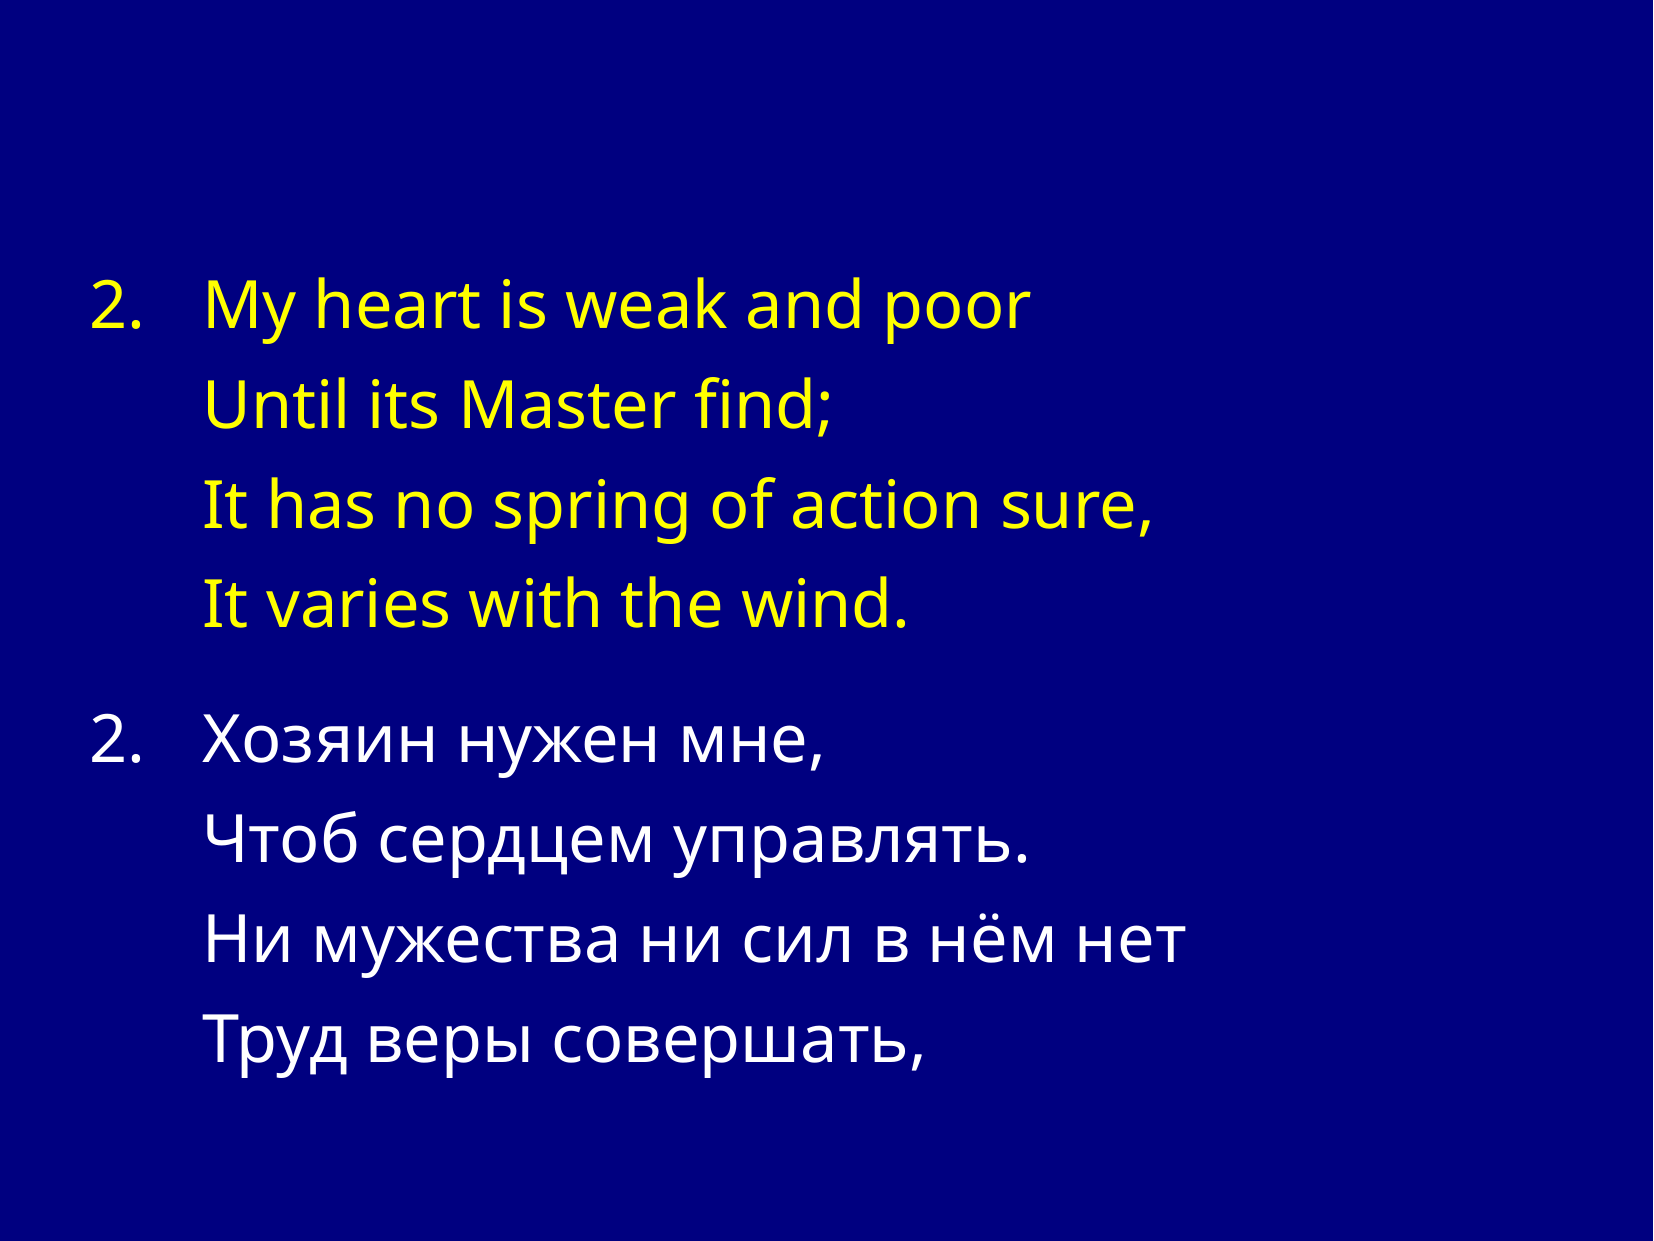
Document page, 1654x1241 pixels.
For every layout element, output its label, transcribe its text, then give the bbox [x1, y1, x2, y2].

text_box 2. My heart is weak and poor Until its Master find; It has no spring of action sure, It varies with the wind. [75, 150, 1576, 638]
text_box 2. Хозяин нужен мне, Чтоб сердцем управлять. Ни мужества ни сил в нём нет Труд веры совершать, [75, 675, 1576, 1163]
